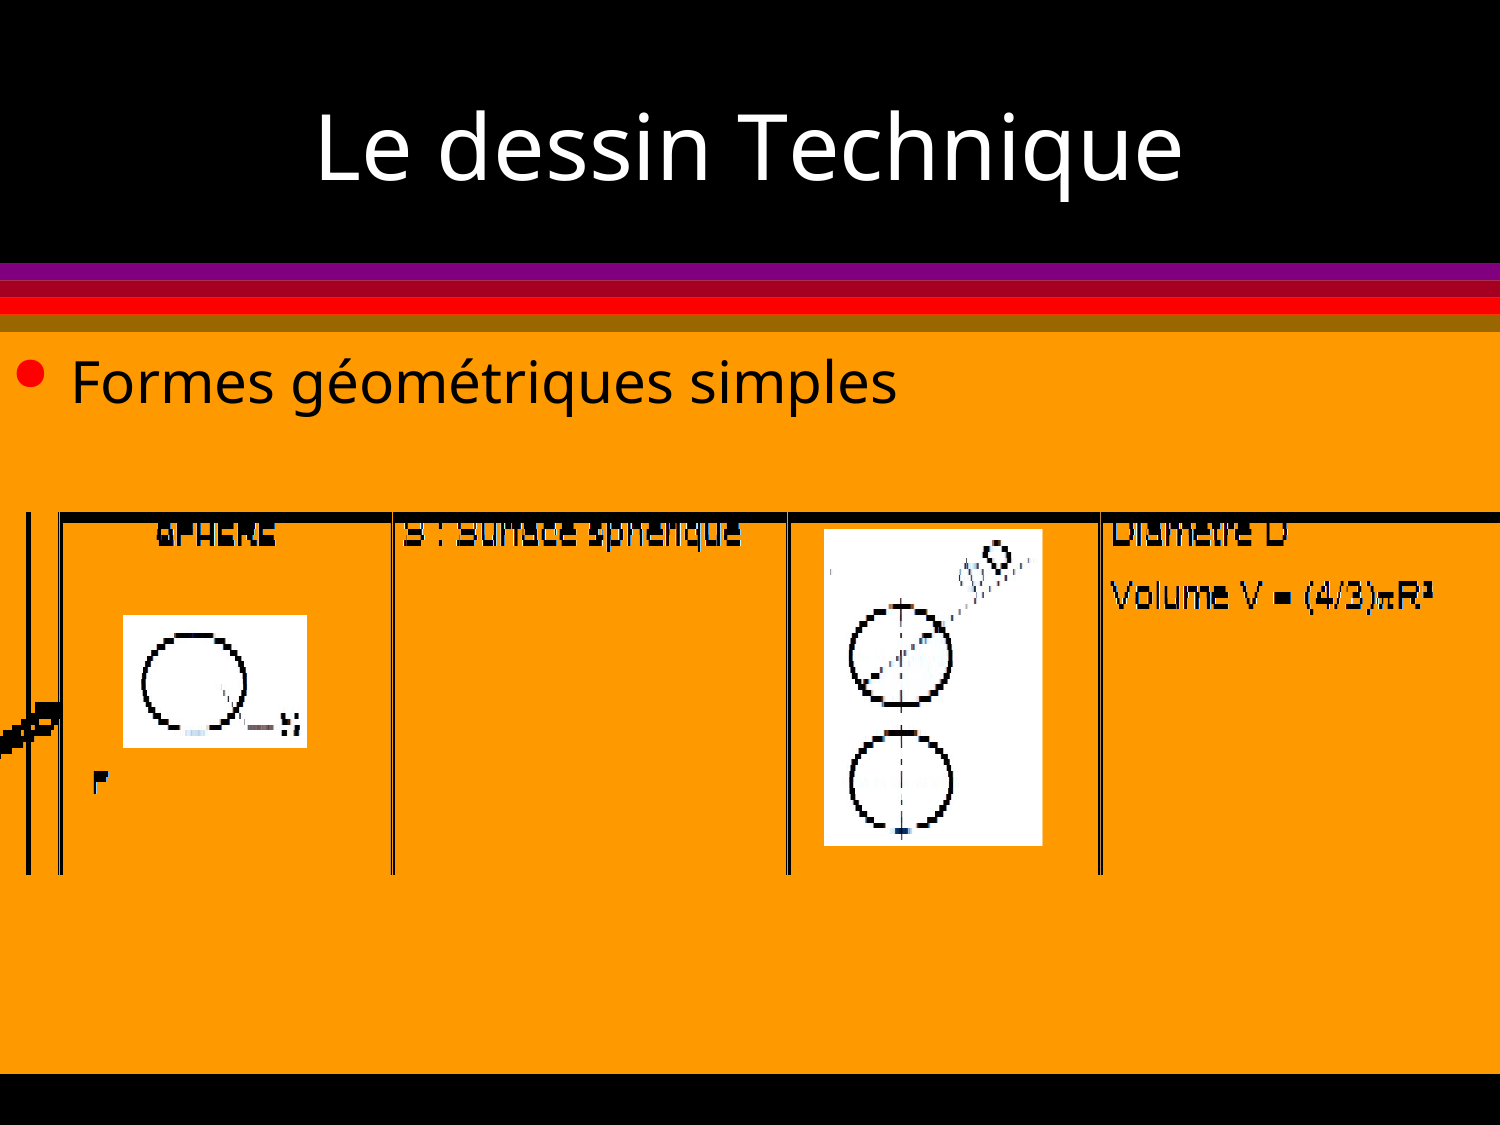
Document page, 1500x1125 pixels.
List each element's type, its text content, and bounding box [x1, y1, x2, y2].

list Formes géométriques simples [0, 337, 1075, 438]
title Le dessin Technique [112, 49, 1388, 238]
picture [0, 512, 1500, 876]
